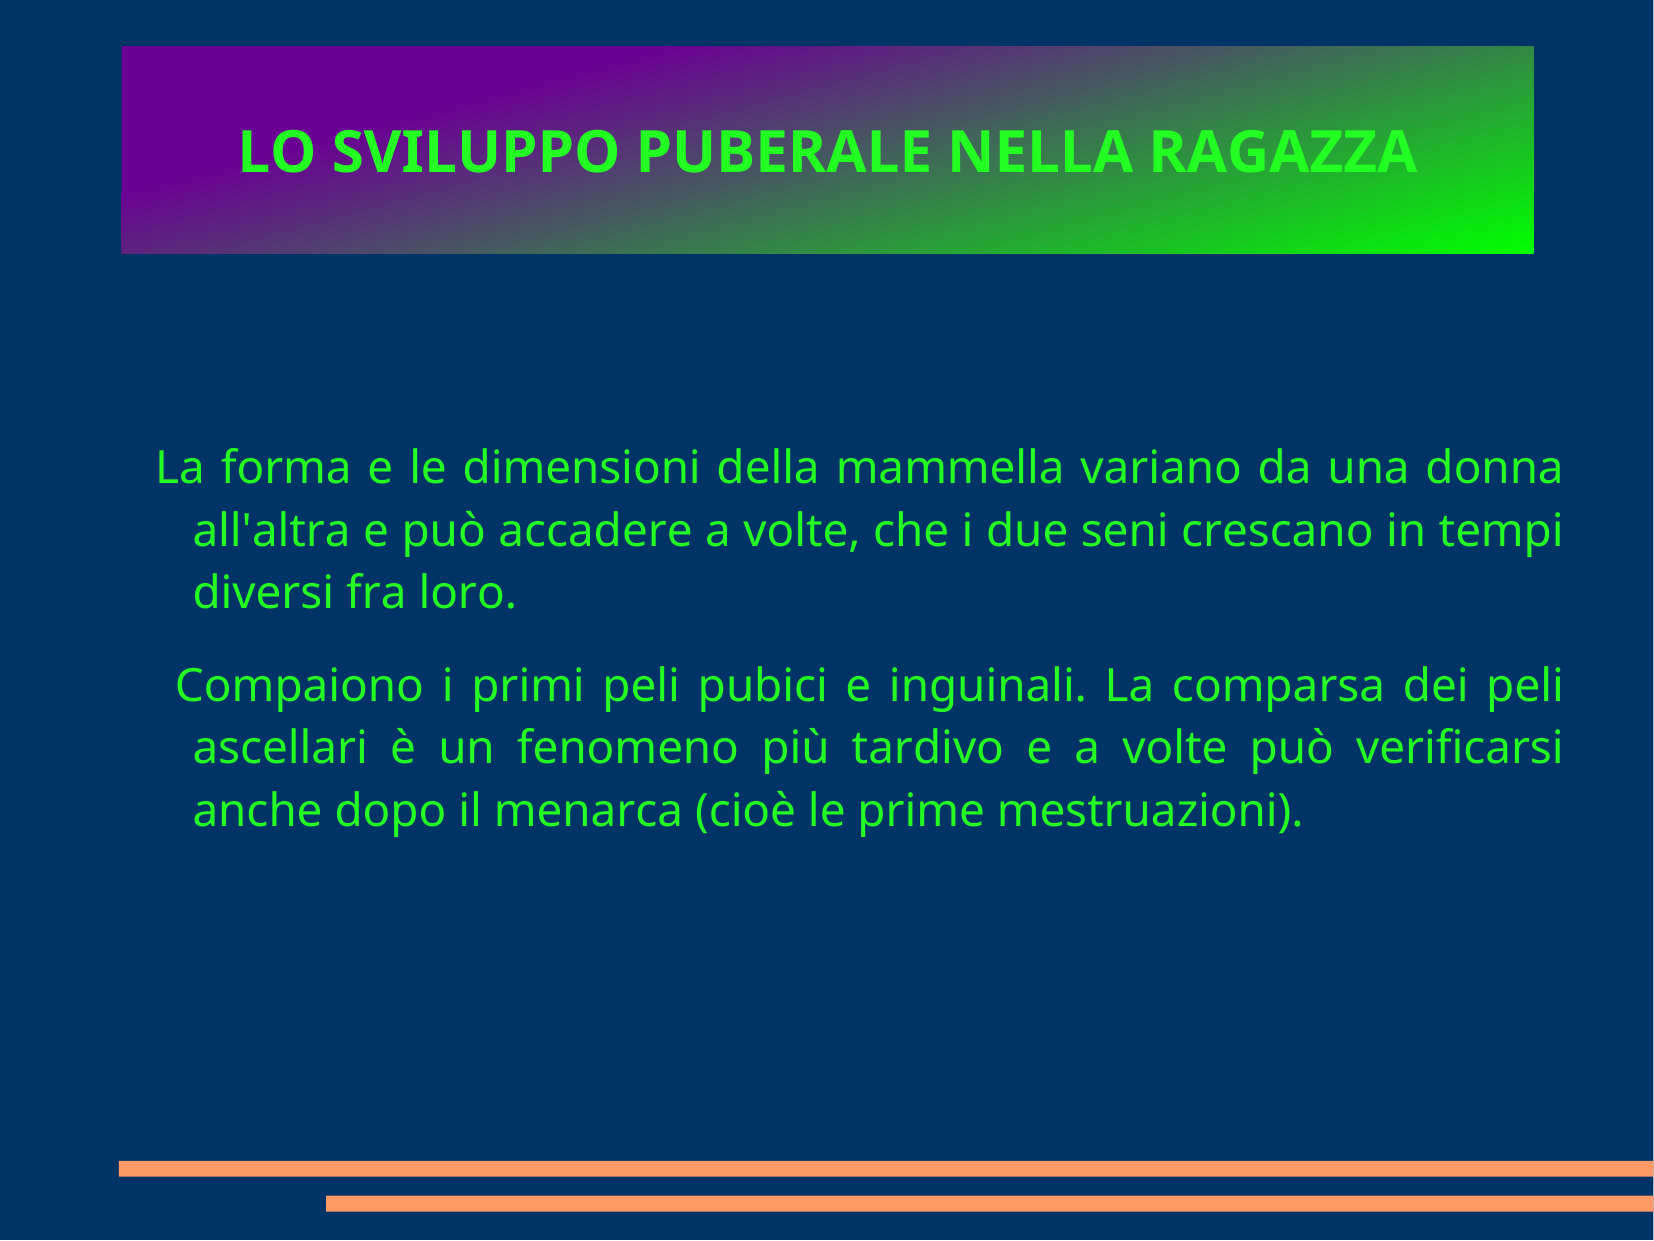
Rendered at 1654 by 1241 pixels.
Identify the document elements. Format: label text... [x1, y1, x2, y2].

title LO SVILUPPO PUBERALE NELLA RAGAZZA [121, 46, 1534, 254]
list La forma e le dimensioni della mammella variano da una donna all'altra e può accadere a volte, che i due seni crescano in tempi diversi fra loro. Compaiono i primi peli pubici e inguinali. La comparsa dei peli ascellari è un fenomeno più tardivo e a volte può verificarsi anche dopo il menarca (cioè le prime mestruazioni). [121, 354, 1565, 1132]
